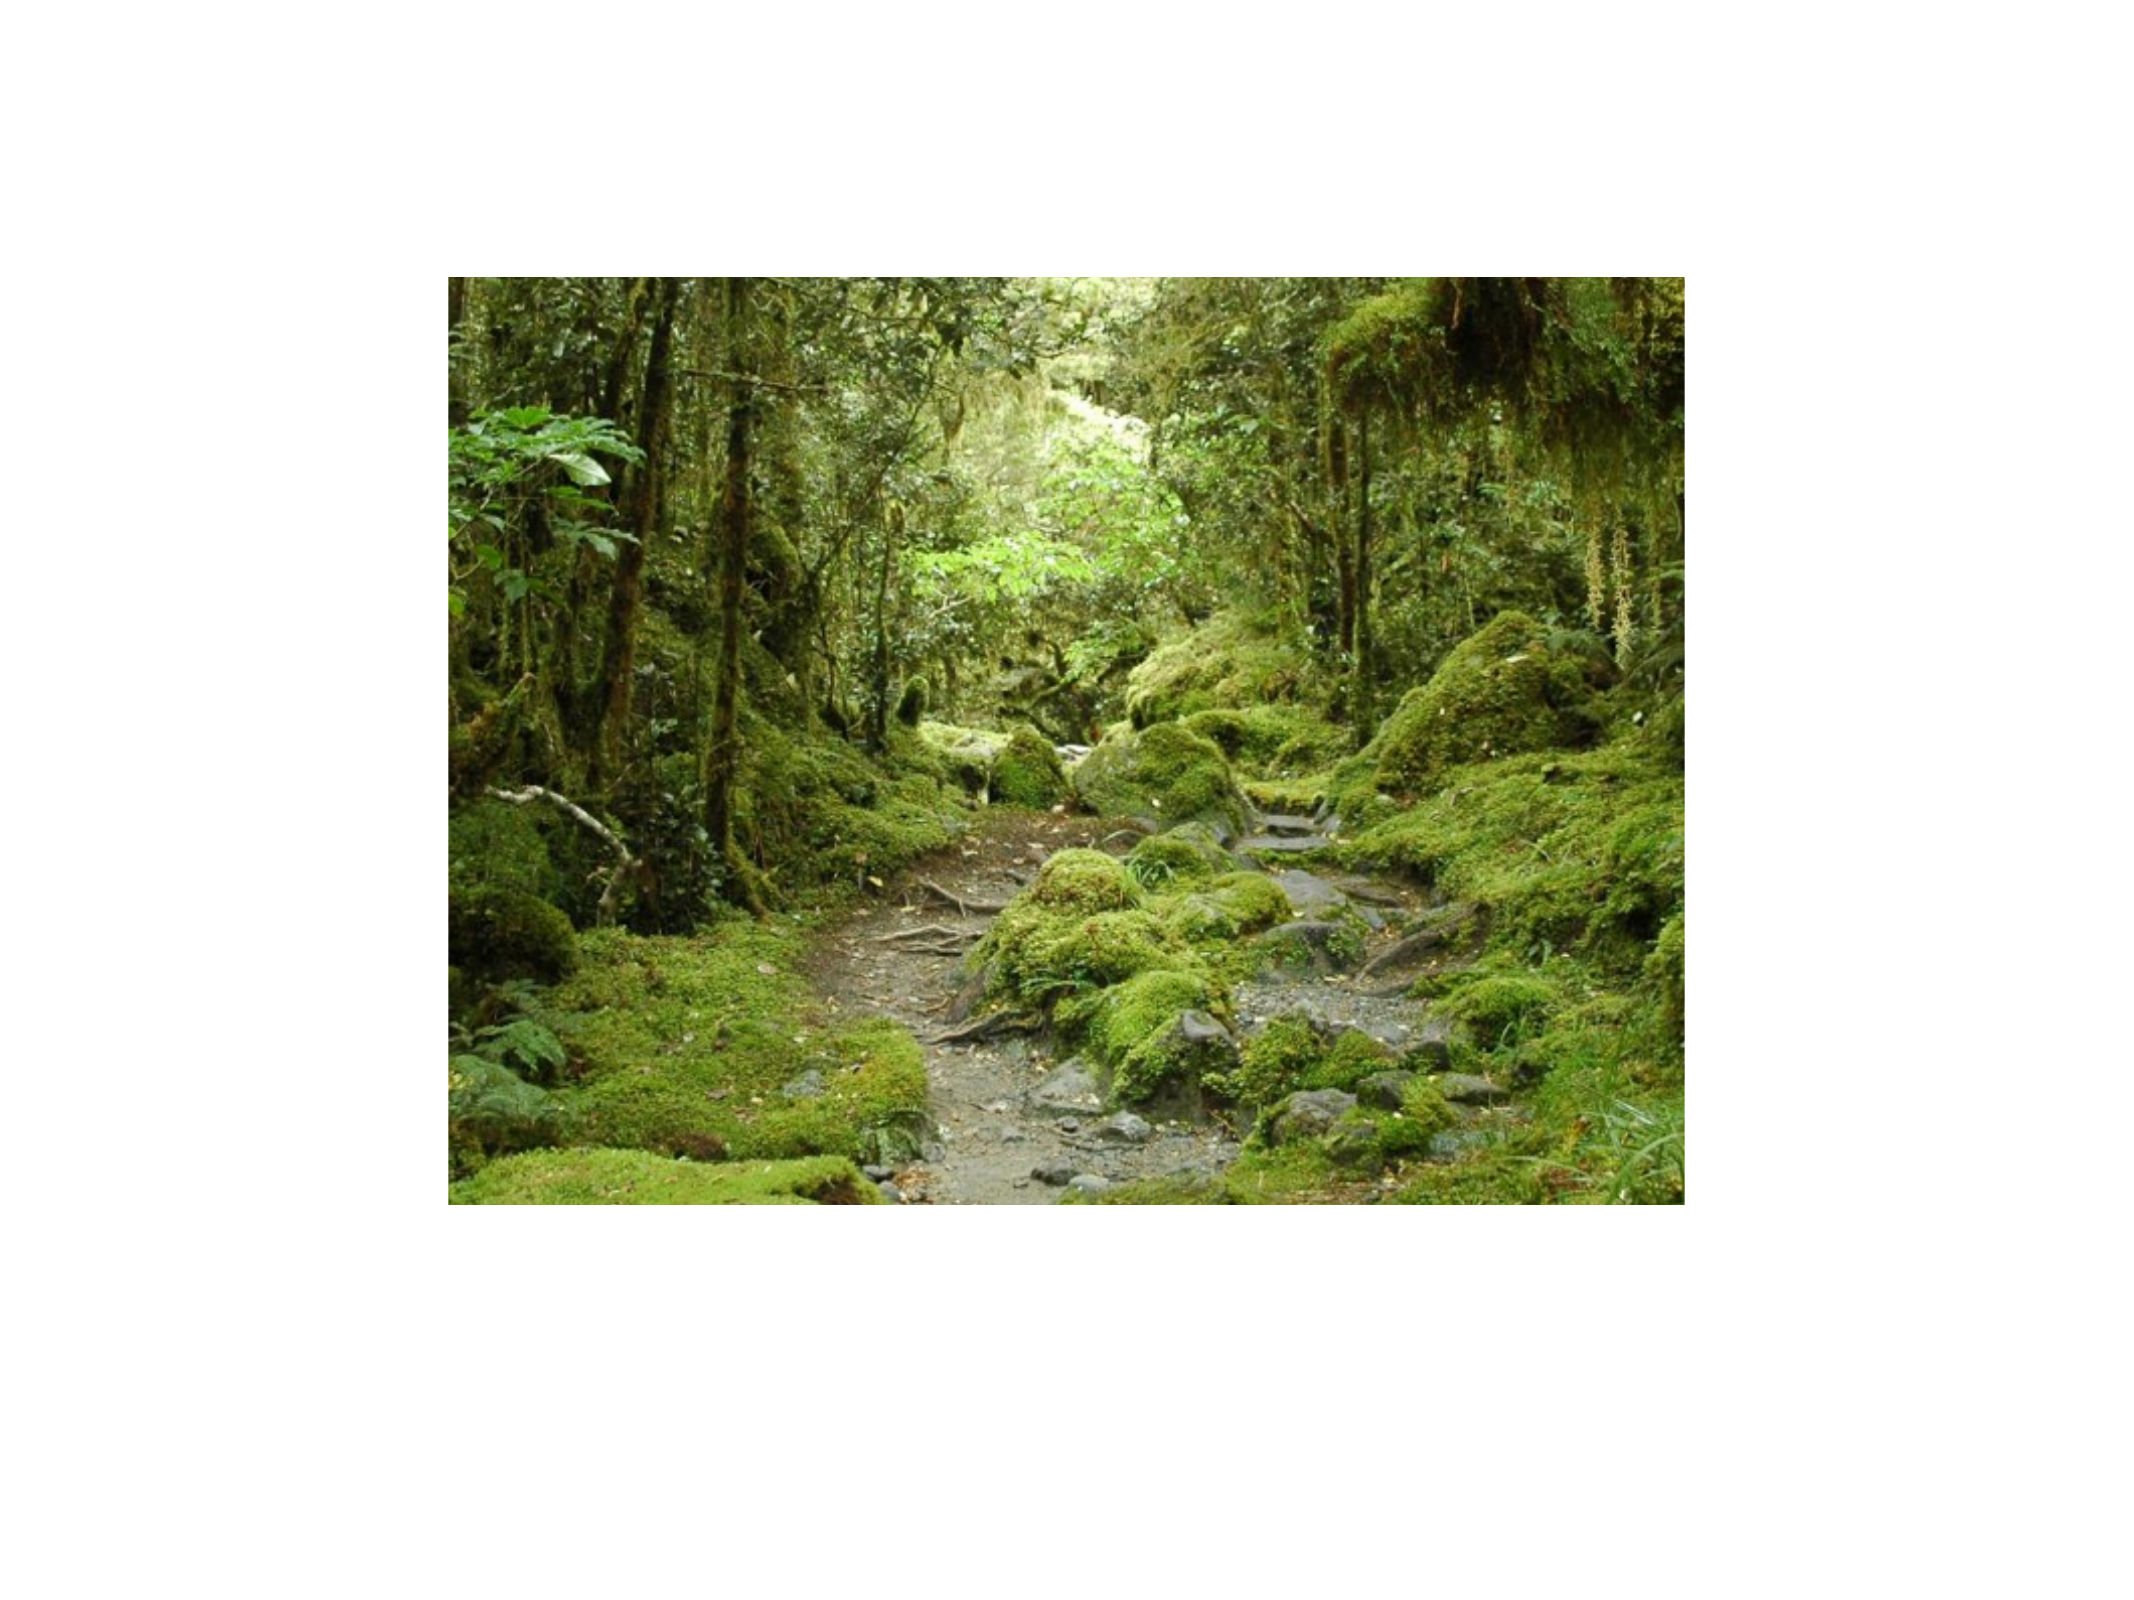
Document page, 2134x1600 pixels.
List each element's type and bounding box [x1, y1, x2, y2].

picture [448, 277, 1685, 1205]
